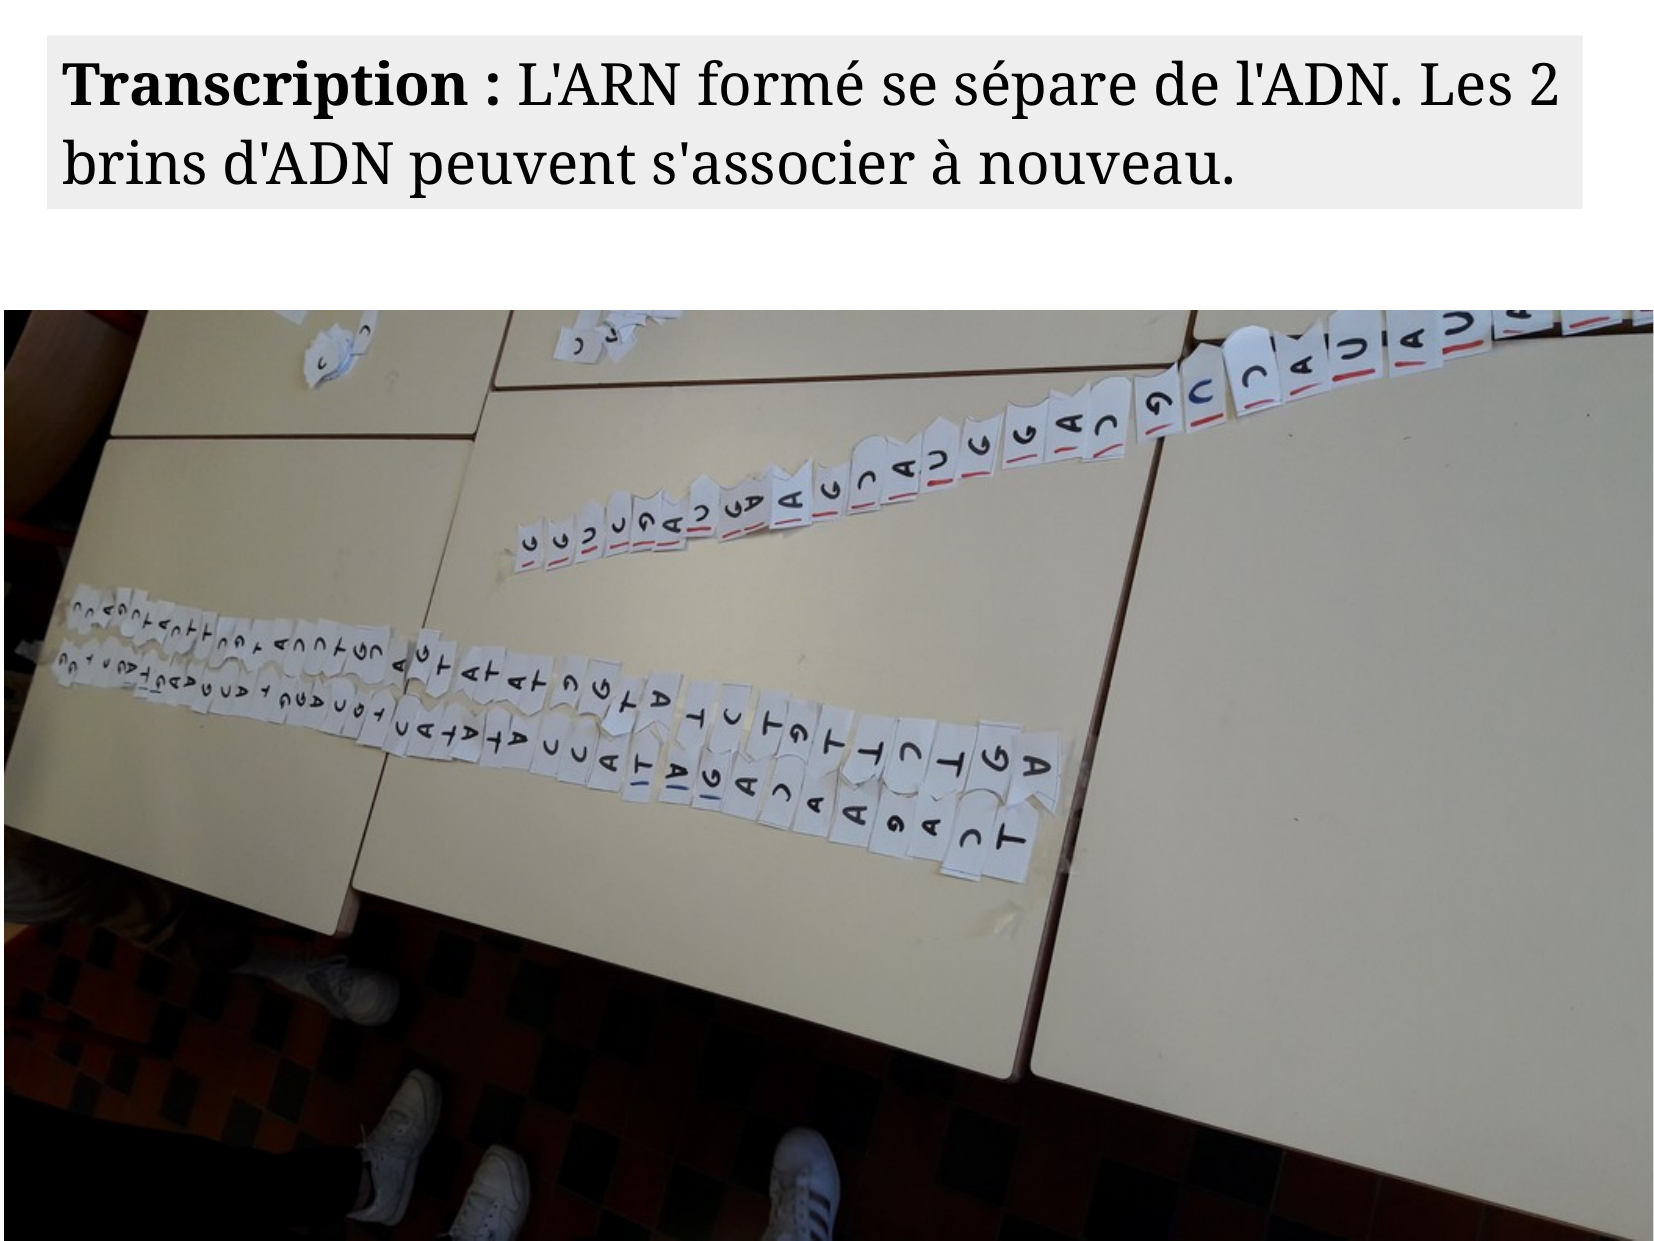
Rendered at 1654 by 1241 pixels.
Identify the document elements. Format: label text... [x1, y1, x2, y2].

text_box Transcription : L'ARN formé se sépare de l'ADN. Les 2 brins d'ADN peuvent s'associer à nouveau. [47, 35, 1583, 193]
picture [4, 310, 1654, 1241]
